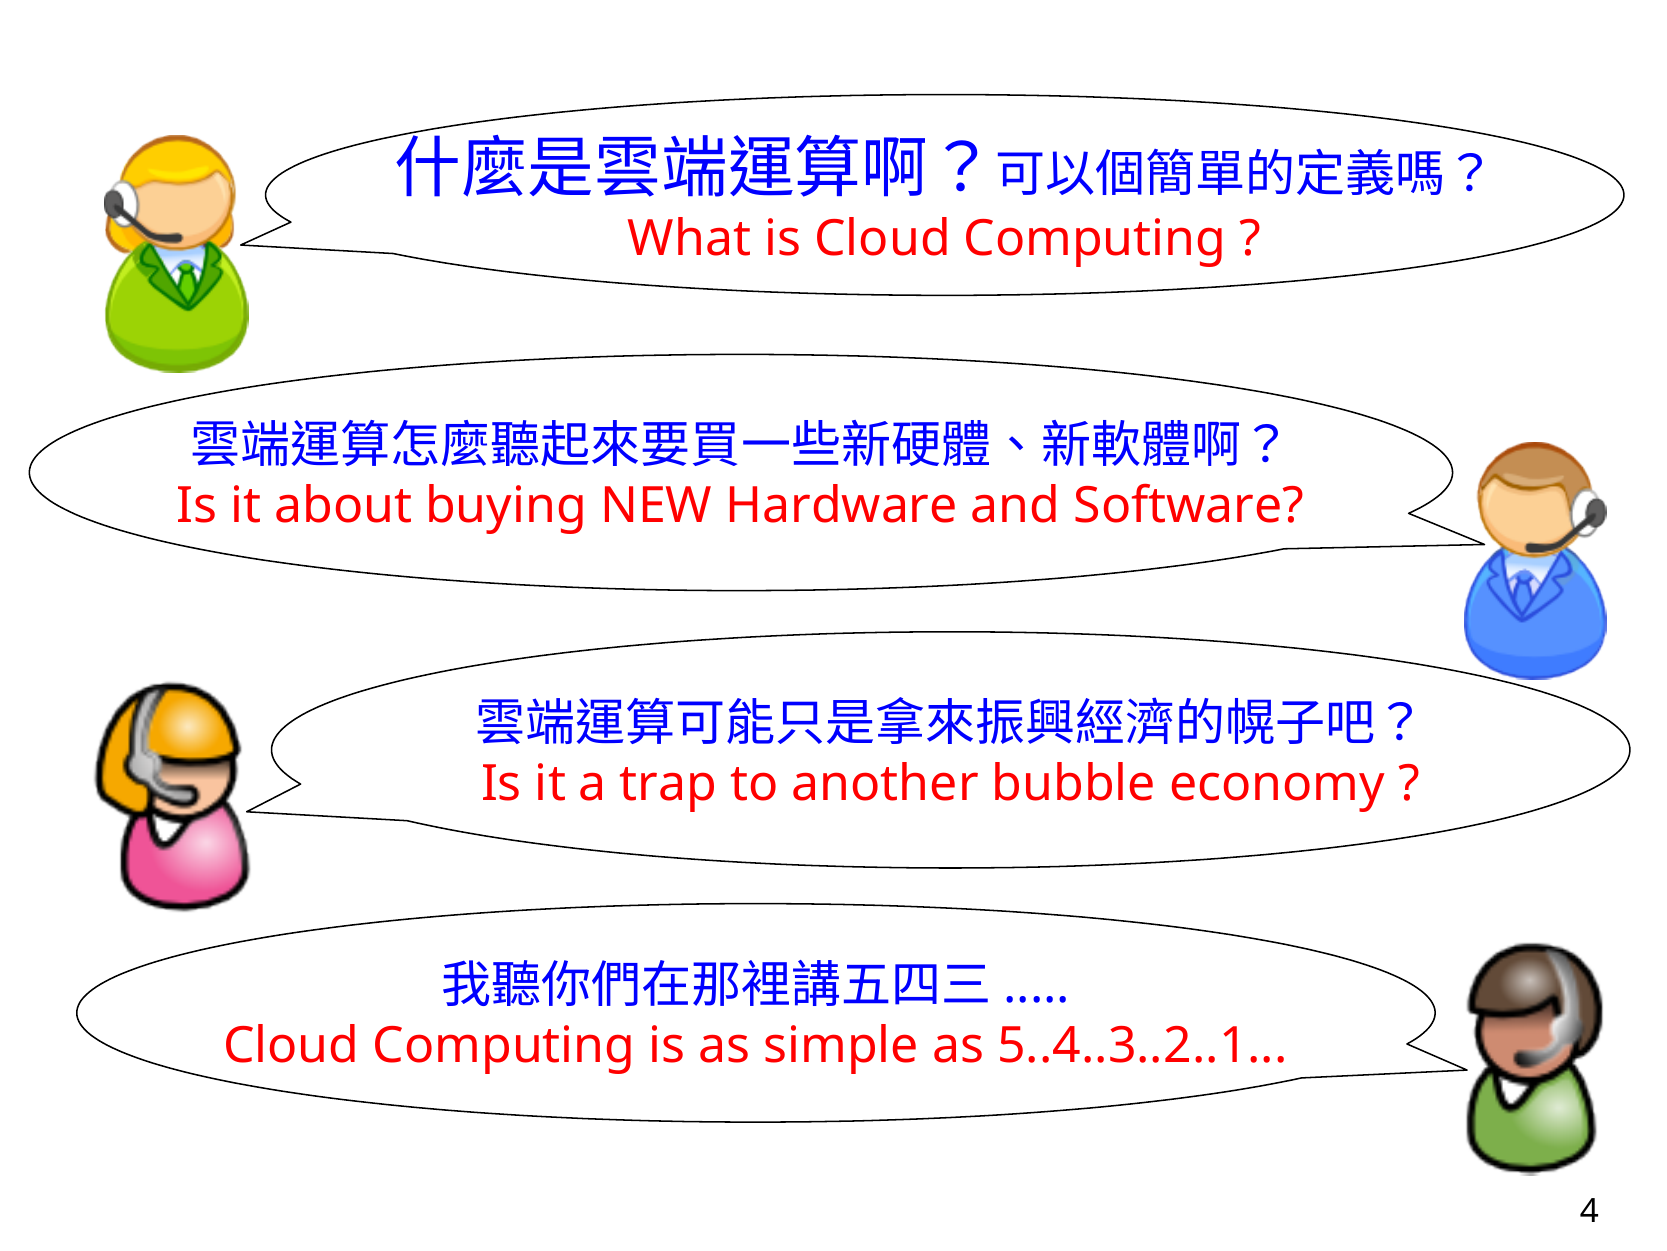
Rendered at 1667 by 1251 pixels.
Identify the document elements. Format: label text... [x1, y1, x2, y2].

text_box 我聽你們在那裡講五四三..... Cloud Computing is as simple as 5..4..3..2..1... [76, 903, 1468, 1123]
text_box 雲端運算怎麼聽起來要買一些新硬體、新軟體啊？ Is it about buying NEW Hardware and Software? [29, 354, 1485, 591]
picture [1464, 442, 1607, 680]
picture [104, 135, 249, 373]
picture [1417, 938, 1654, 1176]
picture [59, 679, 296, 916]
text_box 什麼是雲端運算啊？可以個簡單的定義嗎？ What is Cloud Computing ? [240, 94, 1624, 296]
text_box 雲端運算可能只是拿來振興經濟的幌子吧？ Is it a trap to another bubble economy ? [246, 631, 1630, 868]
